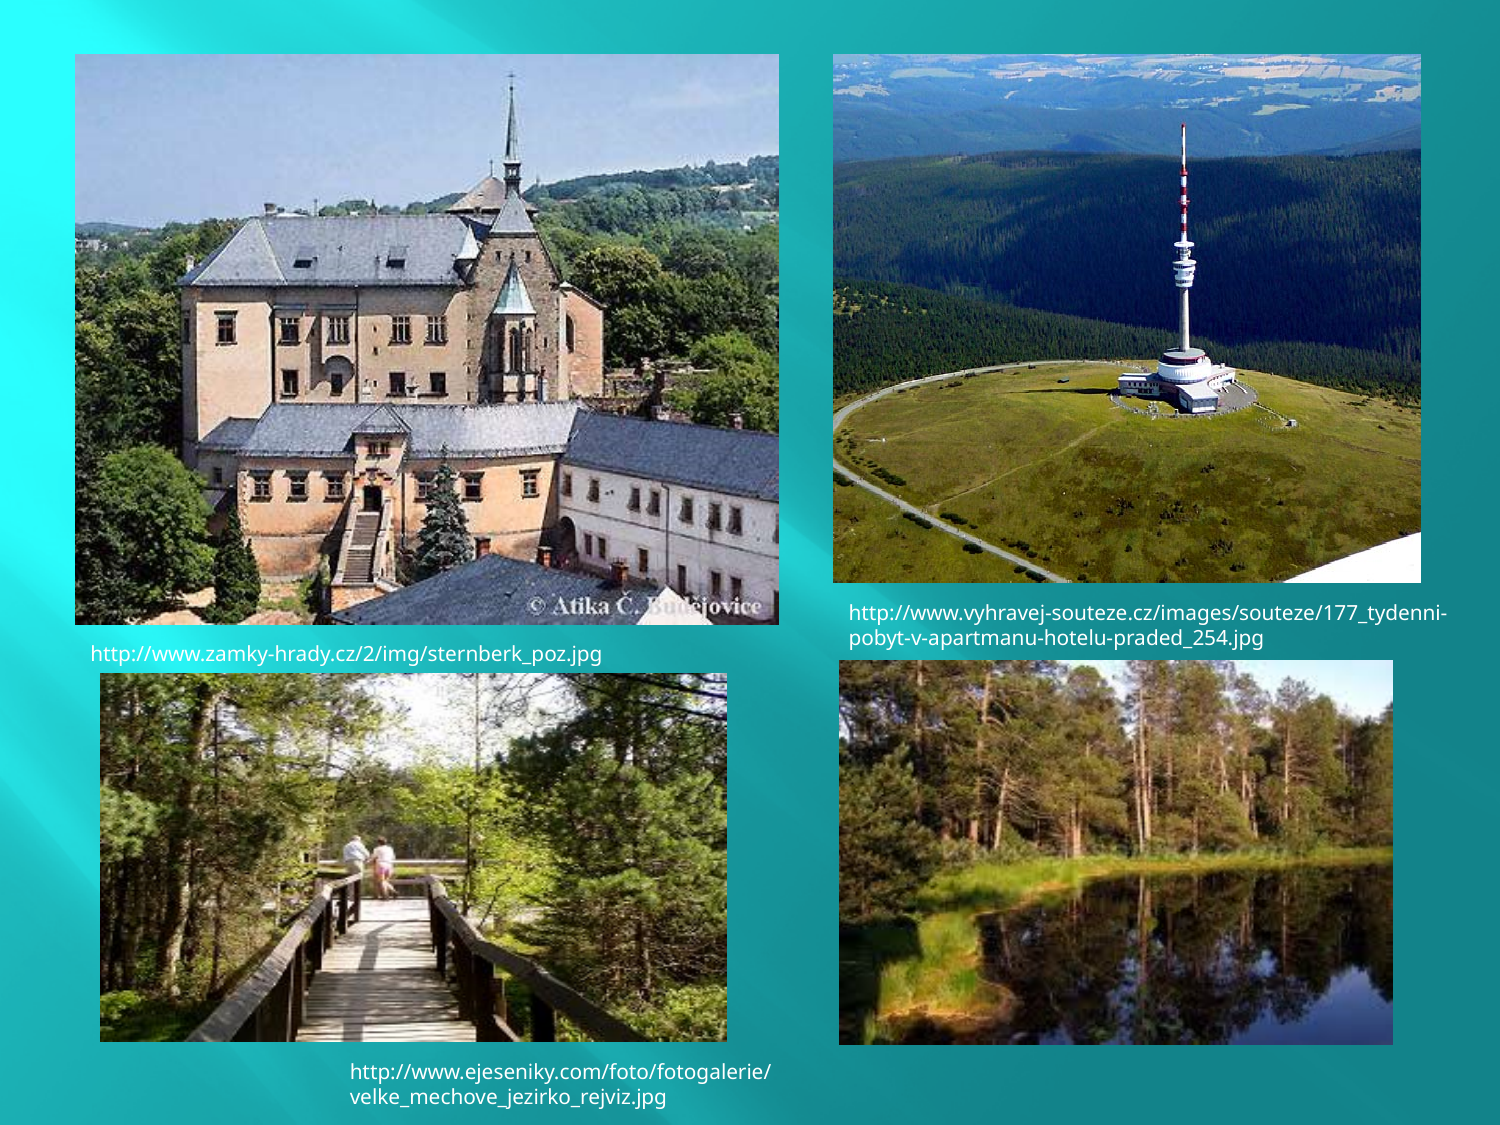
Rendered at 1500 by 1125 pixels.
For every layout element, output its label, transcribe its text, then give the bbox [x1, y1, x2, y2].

picture [833, 54, 1421, 583]
text_box http://www.ejeseniky.com/foto/fotogalerie/velke_mechove_jezirko_rejviz.jpg [335, 1051, 1085, 1116]
text_box http://www.vyhravej-souteze.cz/images/souteze/177_tydenni-pobyt-v-apartmanu-hotelu-praded_254.jpg [834, 592, 1473, 657]
picture [839, 660, 1393, 1045]
picture [100, 673, 727, 1042]
text_box http://www.zamky-hrady.cz/2/img/sternberk_poz.jpg [75, 633, 778, 673]
picture [75, 54, 779, 625]
